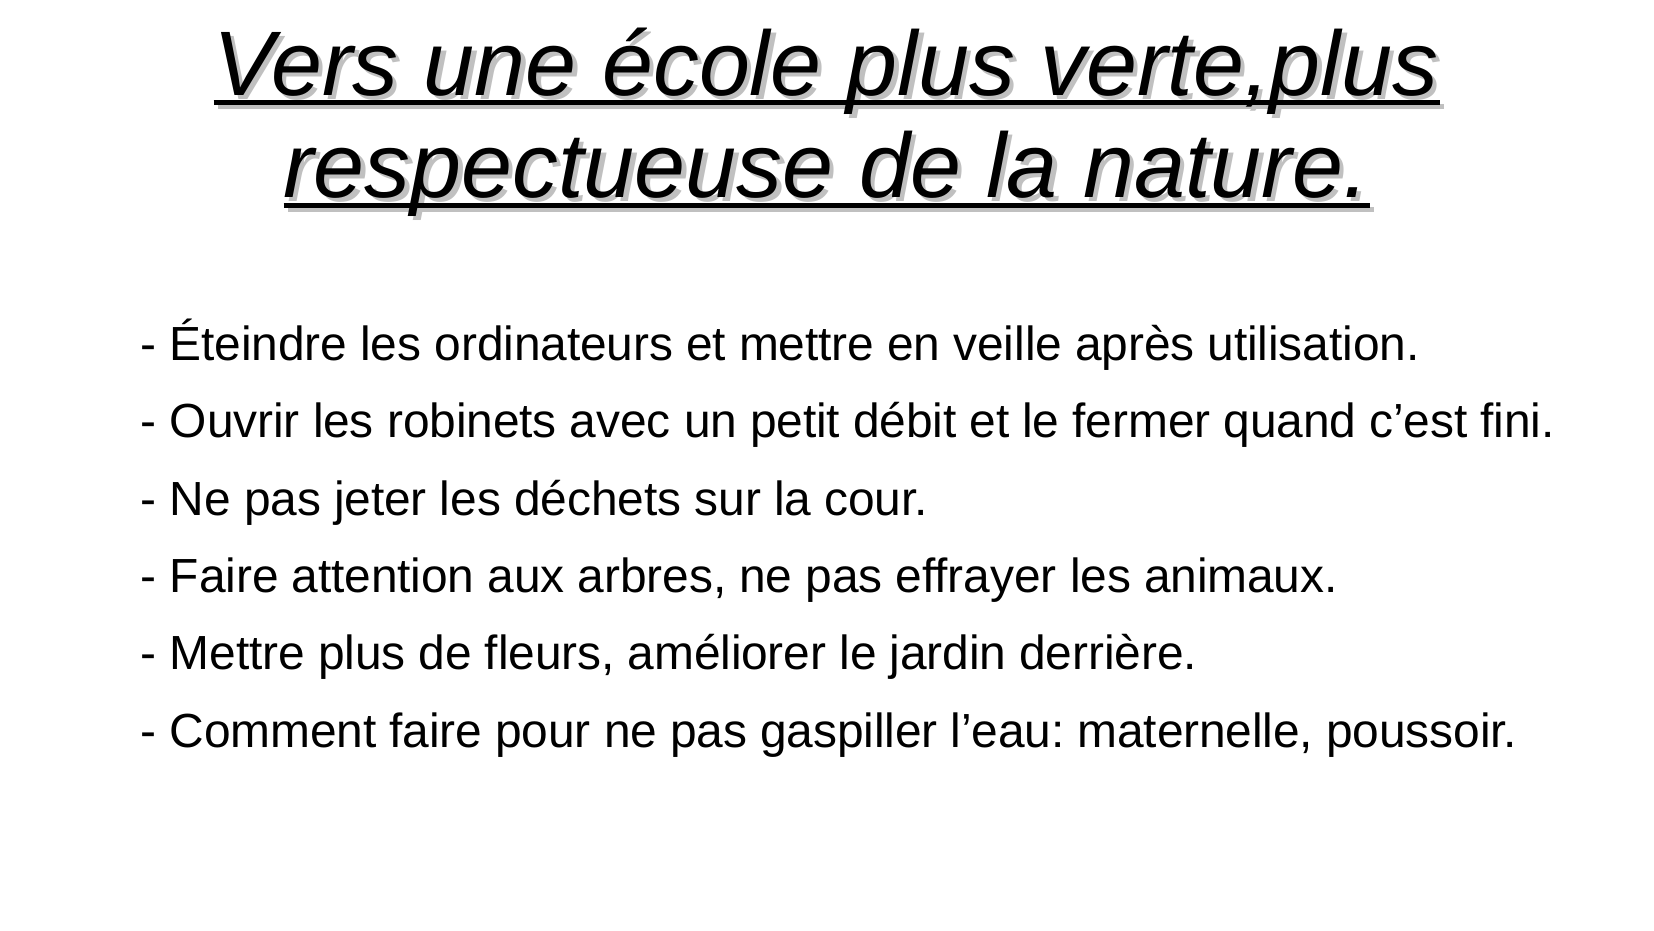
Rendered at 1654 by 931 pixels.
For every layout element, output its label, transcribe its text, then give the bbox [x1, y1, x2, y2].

list - Éteindre les ordinateurs et mettre en veille après utilisation. - Ouvrir les robinets avec un petit débit et le fermer quand c’est fini. - Ne pas jeter les déchets sur la cour. - Faire attention aux arbres, ne pas effrayer les animaux. - Mettre plus de fleurs, améliorer le jardin derrière. - Comment faire pour ne pas gaspiller l’eau: maternelle, poussoir. [82, 316, 1571, 857]
title Vers une école plus verte,plus respectueuse de la nature. [82, 12, 1571, 218]
